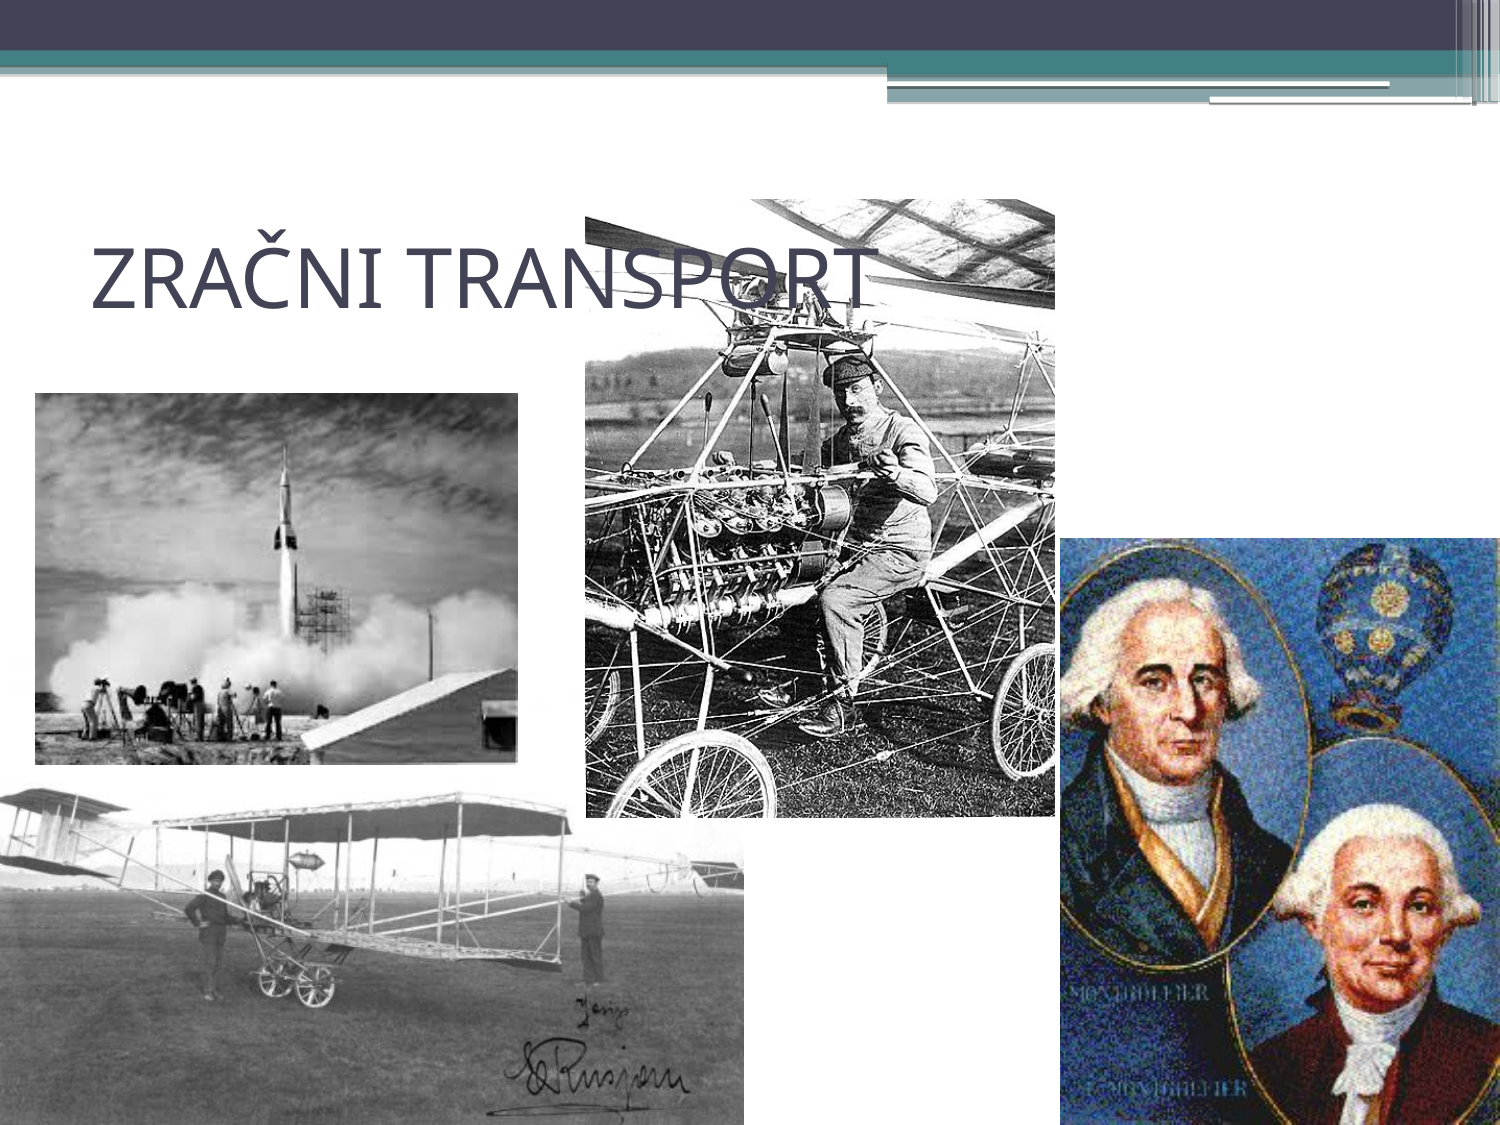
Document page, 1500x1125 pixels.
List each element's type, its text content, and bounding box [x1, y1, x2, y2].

picture [1060, 538, 1500, 1125]
title ZRAČNI TRANSPORT [75, 187, 1425, 363]
picture [0, 363, 1055, 1125]
